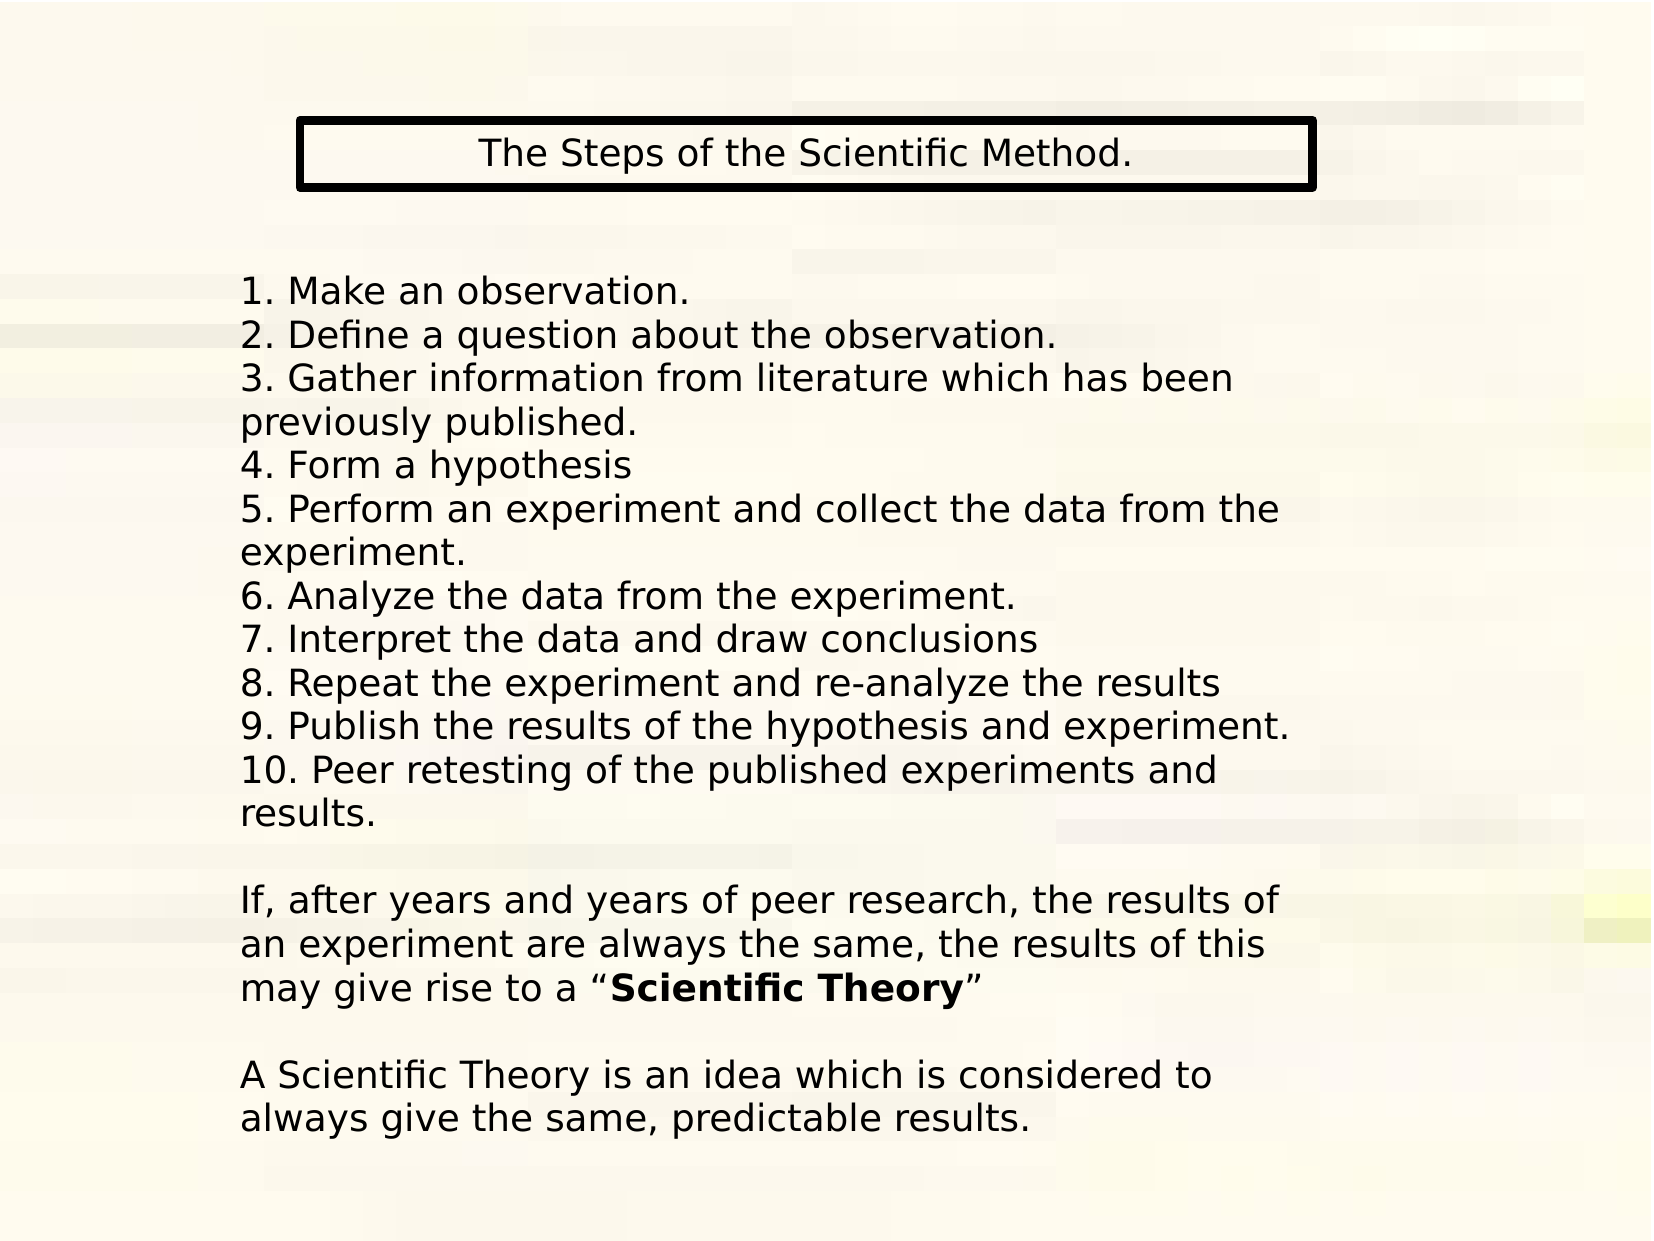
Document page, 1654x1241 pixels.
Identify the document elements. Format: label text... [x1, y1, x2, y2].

picture [0, 2, 1651, 1241]
text_box The Steps of the Scientific Method. [300, 120, 1313, 188]
text_box 1. Make an observation. 2. Define a question about the observation. 3. Gather information from literature which has been previously published. 4. Form a hypothesis 5. Perform an experiment and collect the data from the experiment. 6. Analyze the data from the experiment. 7. Interpret the data and draw conclusions 8. Repeat the experiment and re-analyze the results 9. Publish the results of the hypothesis and experiment. 10. Peer retesting of the published experiments and results. If, after years and years of peer research, the results of an experiment are always the same, the results of this may give rise to a “Scientific Theory” A Scientific Theory is an idea which is considered to always give the same, predictable results. [225, 262, 1313, 1235]
